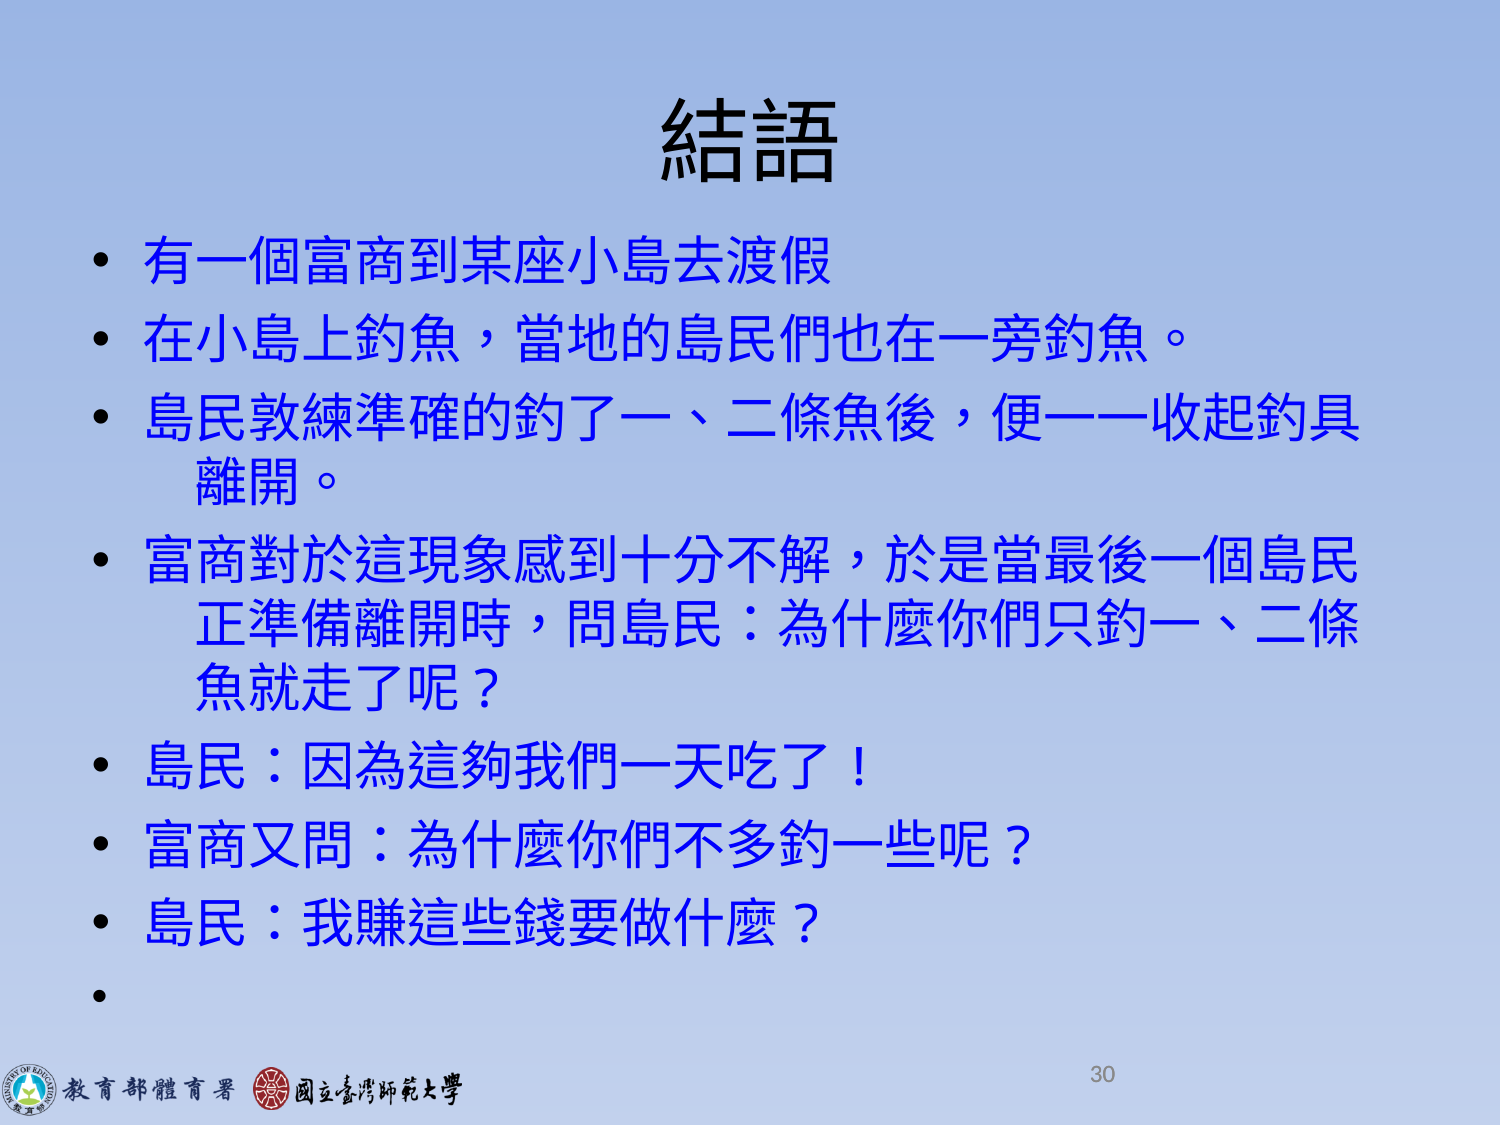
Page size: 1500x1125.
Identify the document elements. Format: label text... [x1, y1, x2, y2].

text_box [1074, 1042, 1426, 1103]
title 結語 [75, 45, 1426, 233]
list 有一個富商到某座小島去渡假 在小島上釣魚，當地的島民們也在一旁釣魚。 島民敦練準確的釣了一、二條魚後，便一一收起釣具離開。 富商對於這現象感到十分不解，於是當最後一個島民正準備離開時，問島民：為什麼你們只釣一、二條魚就走了呢? 島民：因為這夠我們一天吃了! 富商又問：為什麼你們不多釣一些呢? 島民：我賺這些錢要做什麼? [76, 219, 1427, 963]
